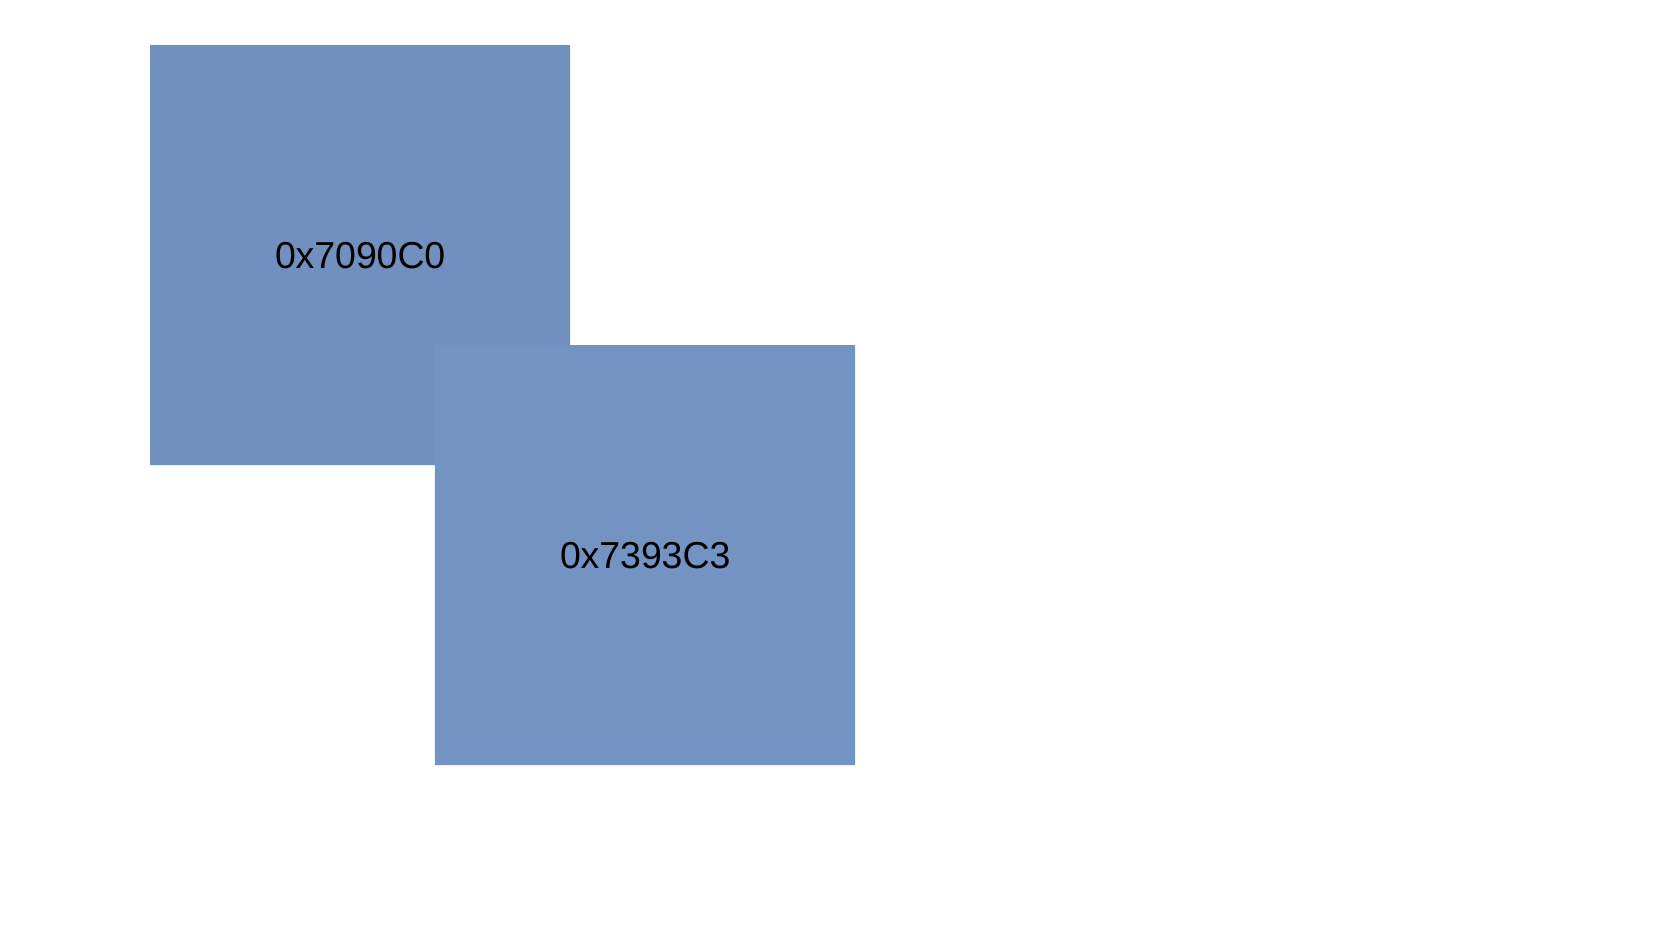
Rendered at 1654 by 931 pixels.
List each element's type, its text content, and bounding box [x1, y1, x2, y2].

text_box 0x7393C3 [434, 345, 856, 766]
text_box 0x7090C0 [150, 45, 571, 466]
